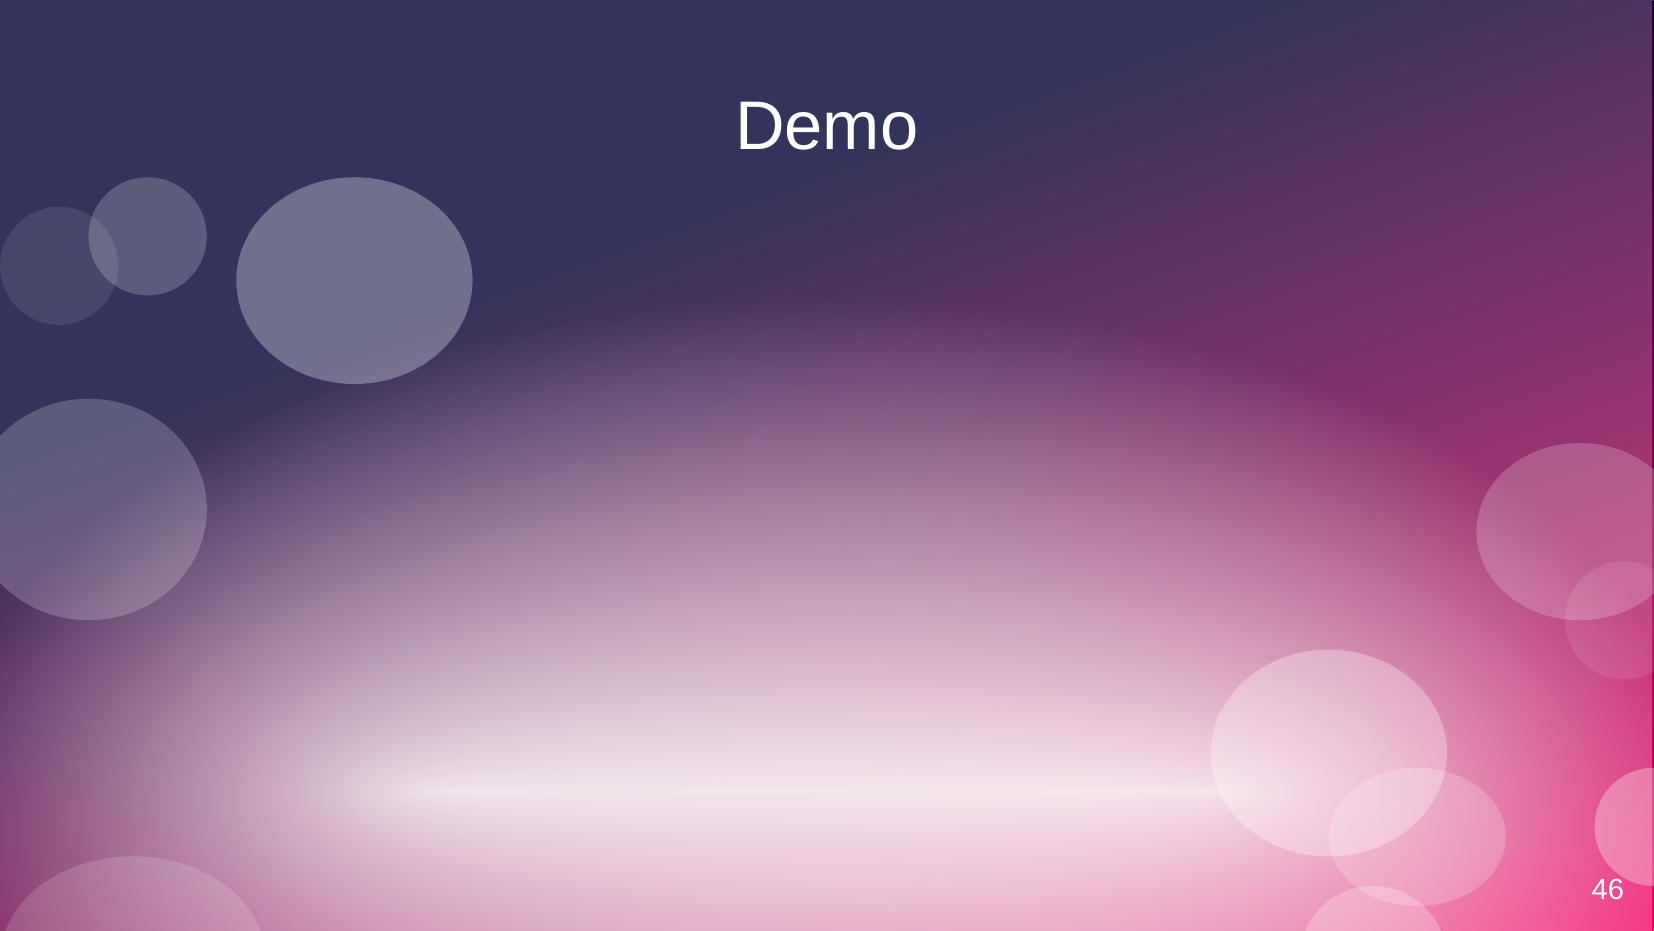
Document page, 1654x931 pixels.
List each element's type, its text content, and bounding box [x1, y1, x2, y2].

title Demo [88, 44, 1565, 207]
